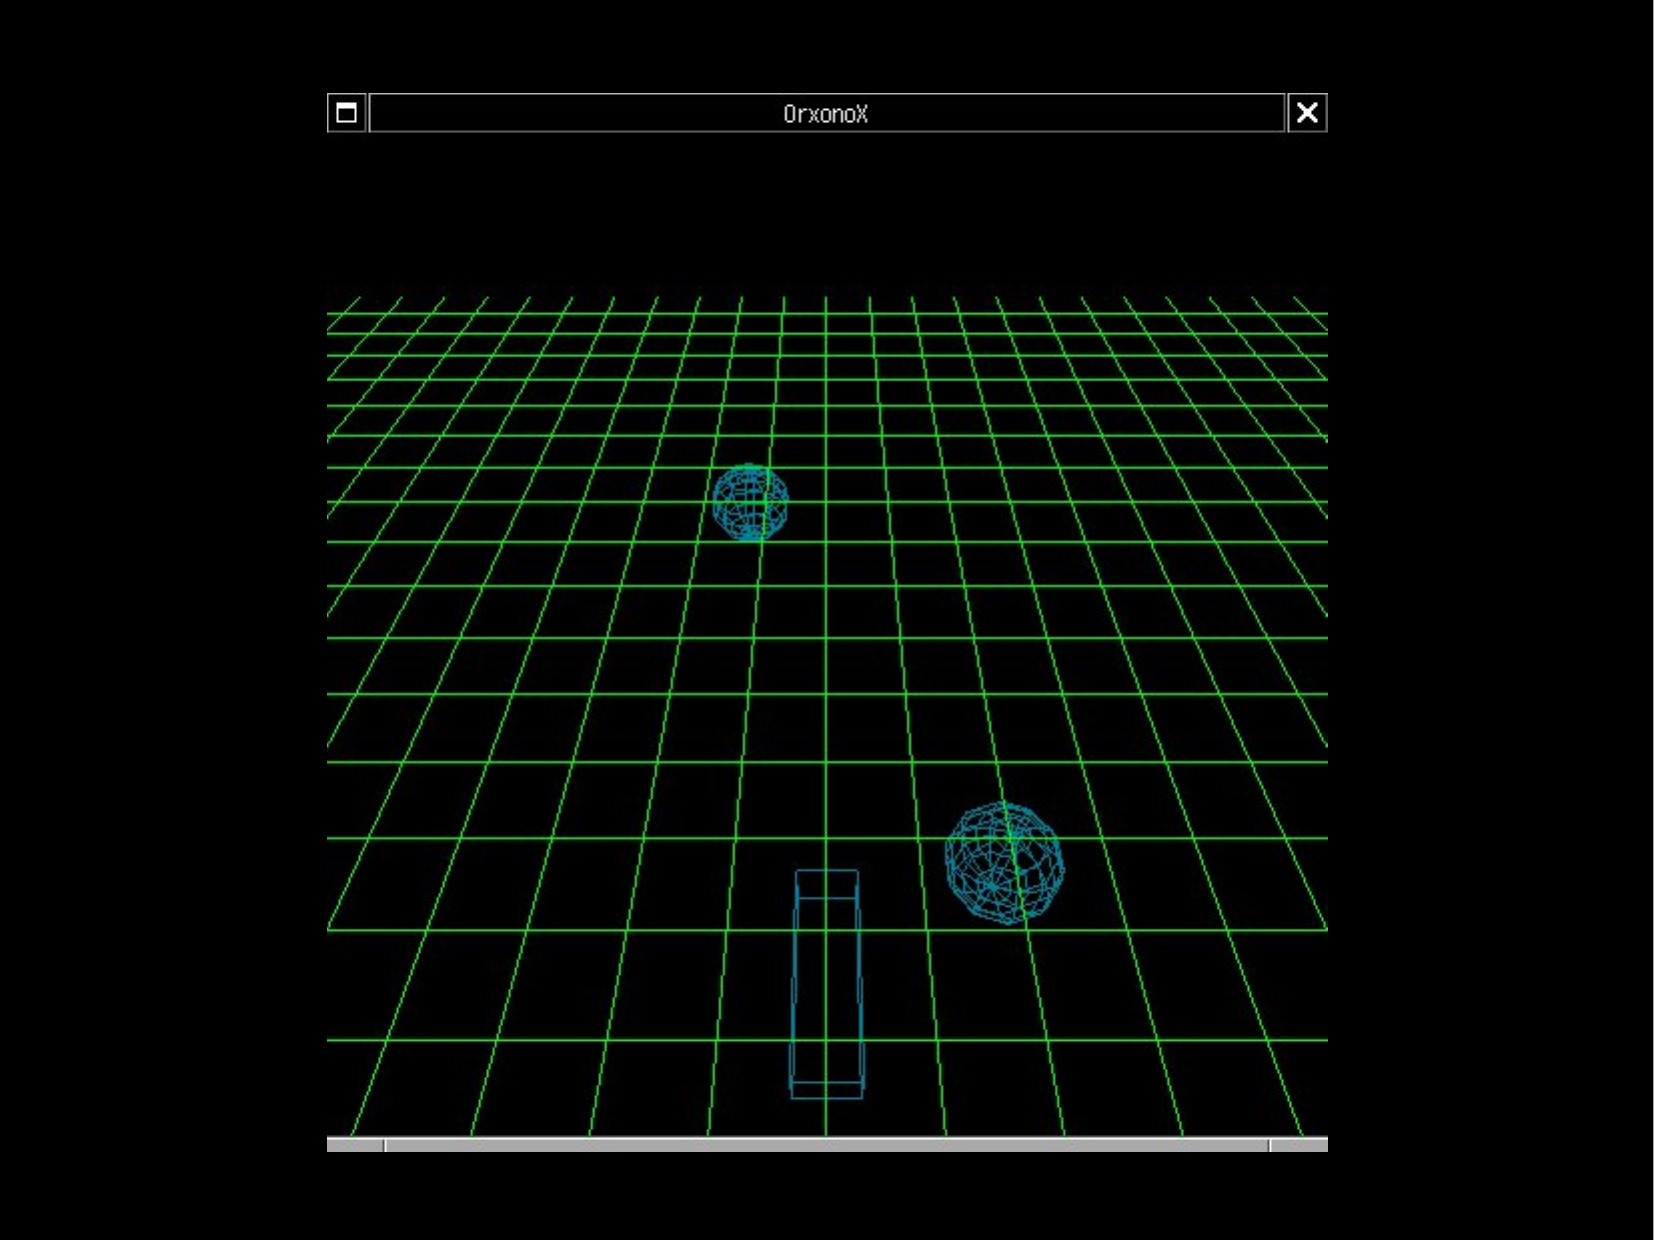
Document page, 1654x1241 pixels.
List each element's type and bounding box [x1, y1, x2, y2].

picture [327, 93, 1328, 1152]
